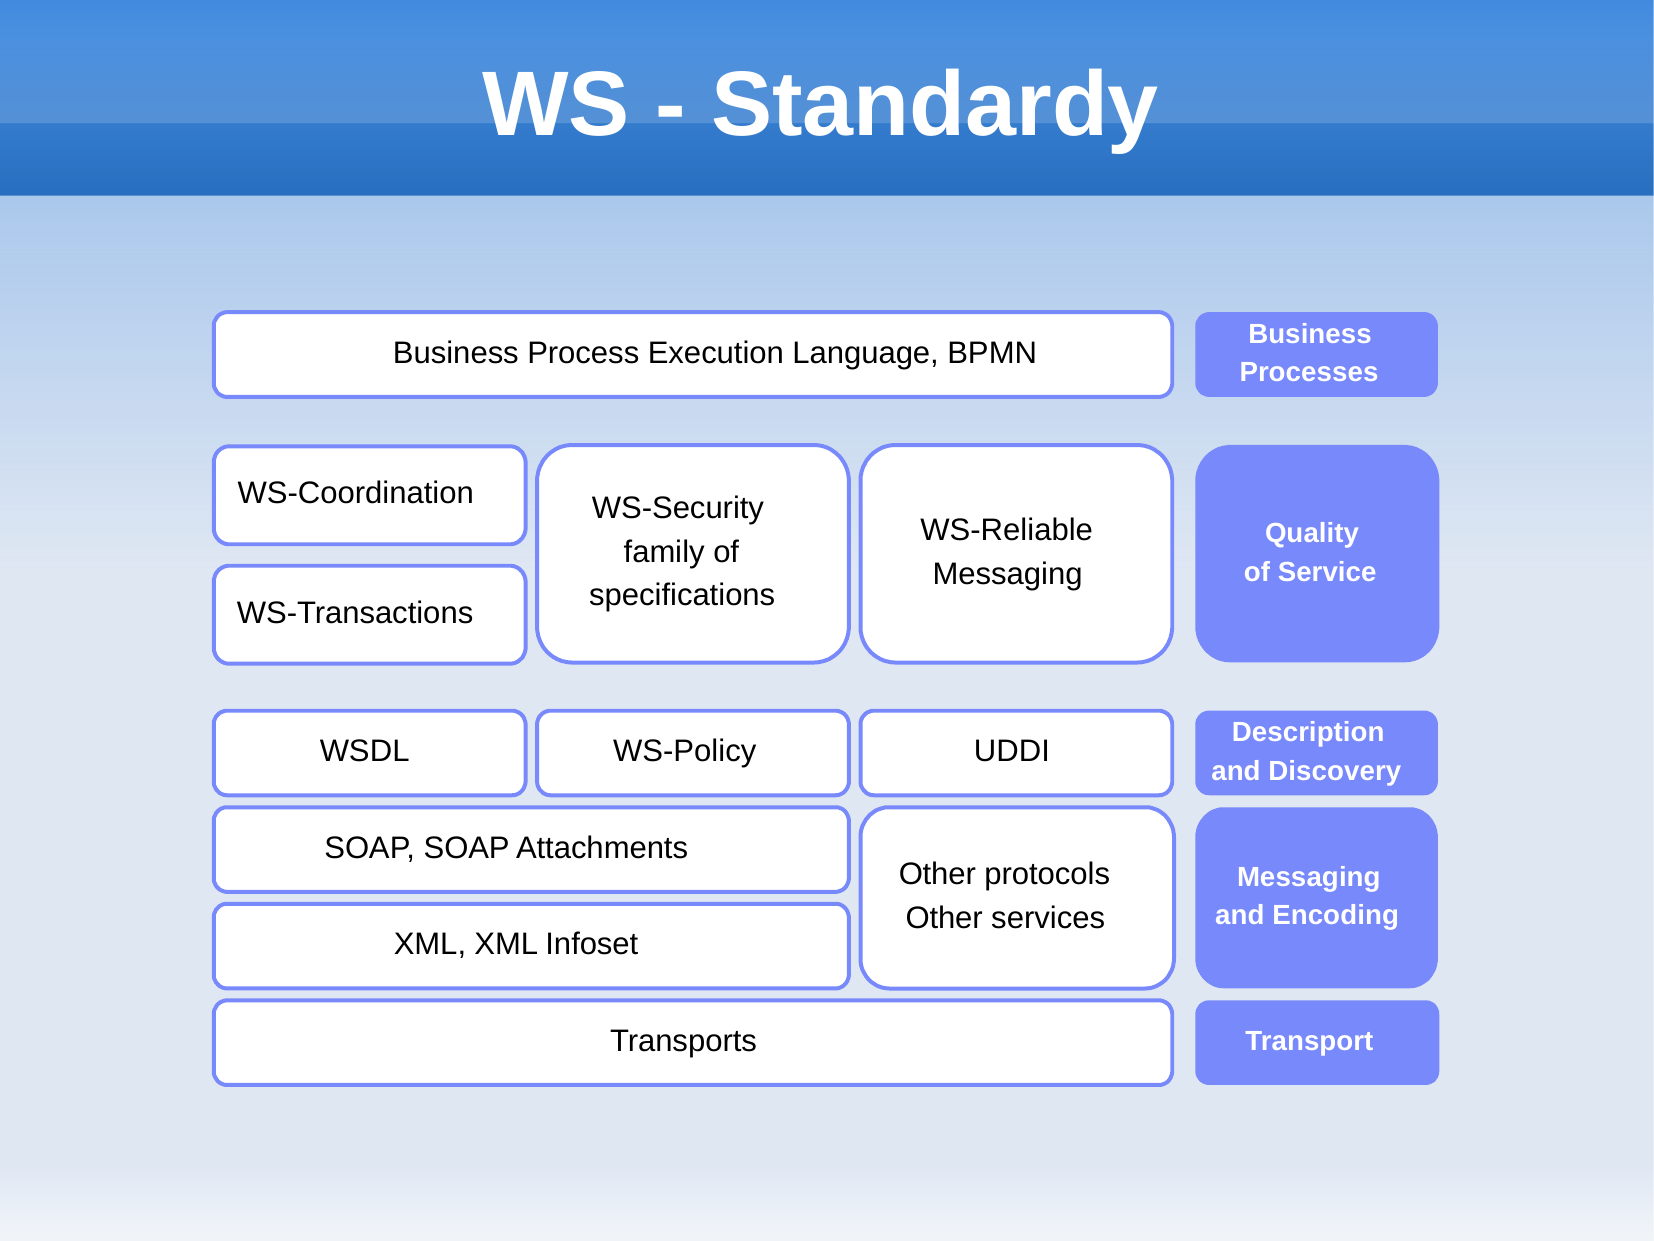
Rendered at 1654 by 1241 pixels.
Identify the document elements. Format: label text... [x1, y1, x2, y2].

text_box [213, 565, 526, 664]
text_box [1195, 710, 1438, 796]
text_box SOAP, SOAP Attachments [324, 830, 733, 871]
text_box family of [623, 534, 761, 575]
text_box of Service [1243, 556, 1391, 593]
text_box Other services [905, 900, 1126, 941]
text_box WS-Policy [613, 733, 772, 774]
text_box [537, 445, 849, 663]
text_box UDDI [973, 733, 1058, 774]
text_box WS-Security [591, 490, 792, 532]
text_box Messaging [932, 556, 1099, 597]
text_box [860, 807, 1175, 989]
text_box Quality [1265, 517, 1370, 554]
text_box specifications [589, 577, 795, 619]
text_box Description [1231, 716, 1401, 753]
text_box Processes [1239, 356, 1394, 394]
text_box [1195, 312, 1438, 397]
text_box WS-Transactions [236, 595, 500, 636]
text_box [213, 903, 849, 989]
picture [0, 0, 1654, 1241]
text_box [213, 446, 526, 545]
text_box Transport [1245, 1025, 1389, 1062]
text_box Business [1248, 318, 1385, 355]
text_box Business Process Execution Language, BPMN [392, 335, 1037, 376]
text_box [860, 710, 1173, 796]
text_box and Discovery [1211, 755, 1422, 792]
text_box [1195, 1000, 1440, 1085]
text_box [860, 445, 1173, 663]
text_box [213, 1000, 1173, 1085]
text_box WS-Reliable [920, 512, 1111, 553]
text_box and Encoding [1215, 900, 1419, 937]
text_box WSDL [319, 733, 419, 774]
text_box WS-Coordination [237, 476, 499, 517]
text_box Other protocols [898, 856, 1132, 898]
text_box [1195, 807, 1438, 989]
text_box [213, 807, 849, 892]
text_box [537, 710, 849, 796]
text_box Transports [610, 1023, 774, 1064]
title WS - Standardy [76, 0, 1565, 208]
text_box [213, 312, 1173, 397]
text_box XML, XML Infoset [393, 926, 665, 967]
text_box [213, 710, 526, 796]
text_box [1195, 444, 1440, 663]
text_box Messaging [1237, 861, 1396, 898]
